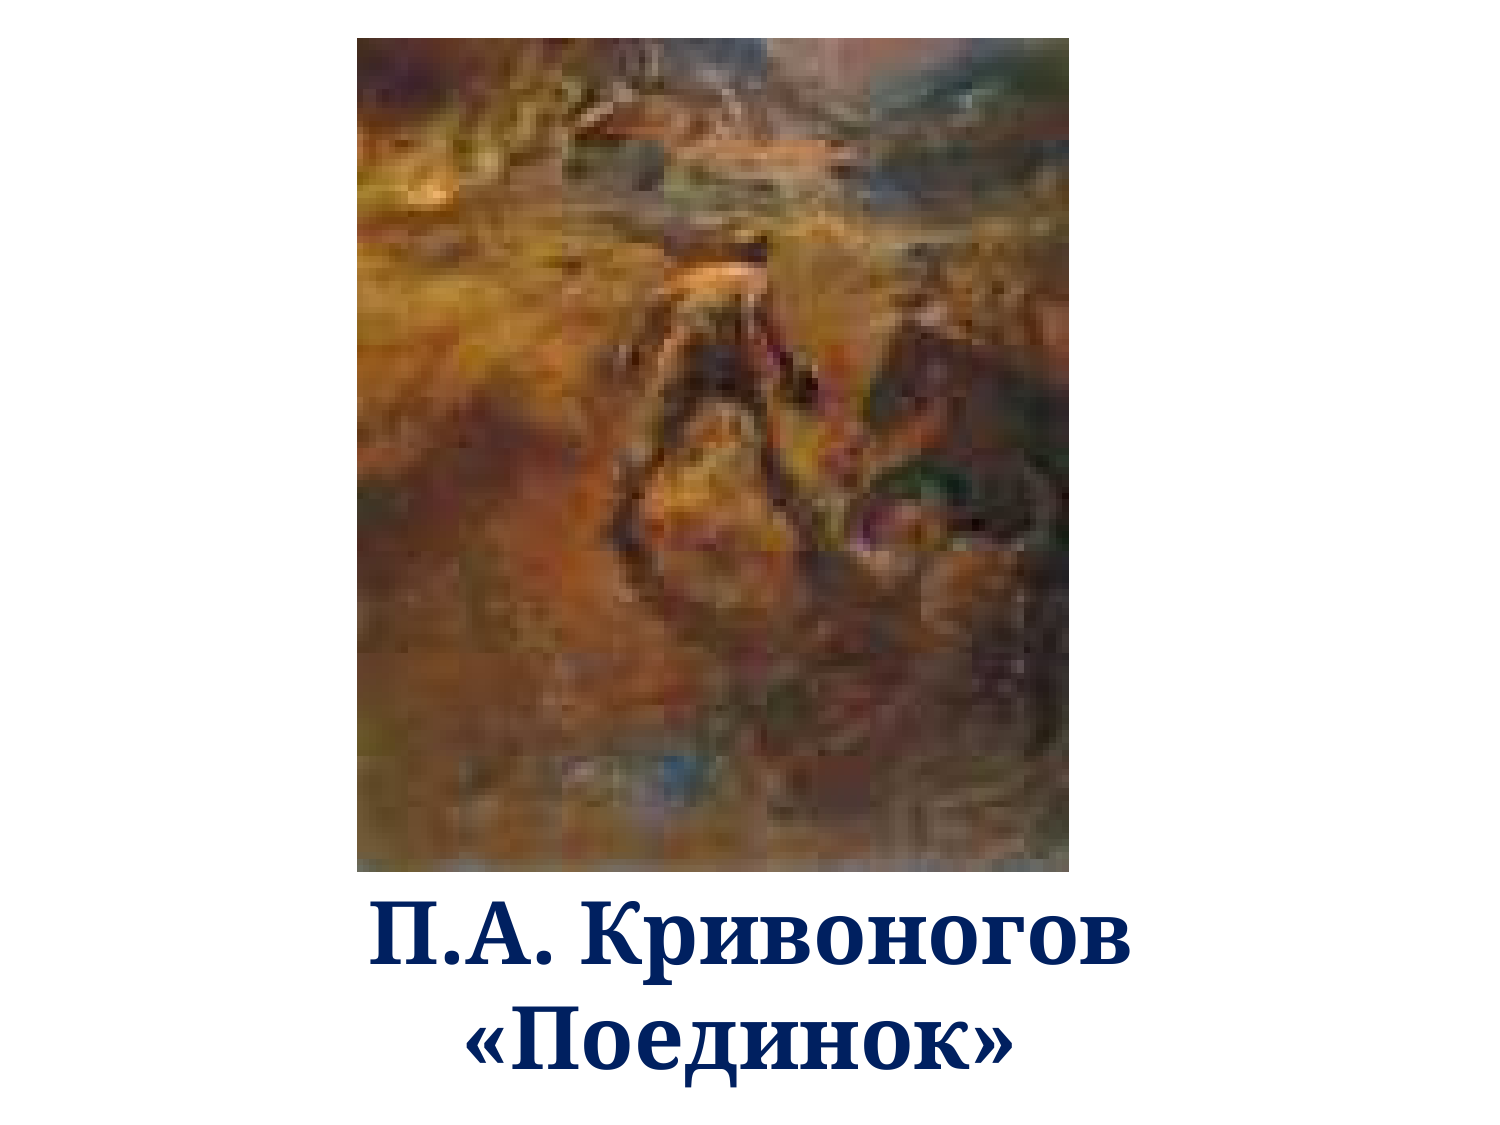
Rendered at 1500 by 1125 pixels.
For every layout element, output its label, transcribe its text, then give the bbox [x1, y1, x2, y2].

title П.А. Кривоногов «Поединок» [76, 869, 1427, 1058]
picture [357, 38, 1069, 872]
